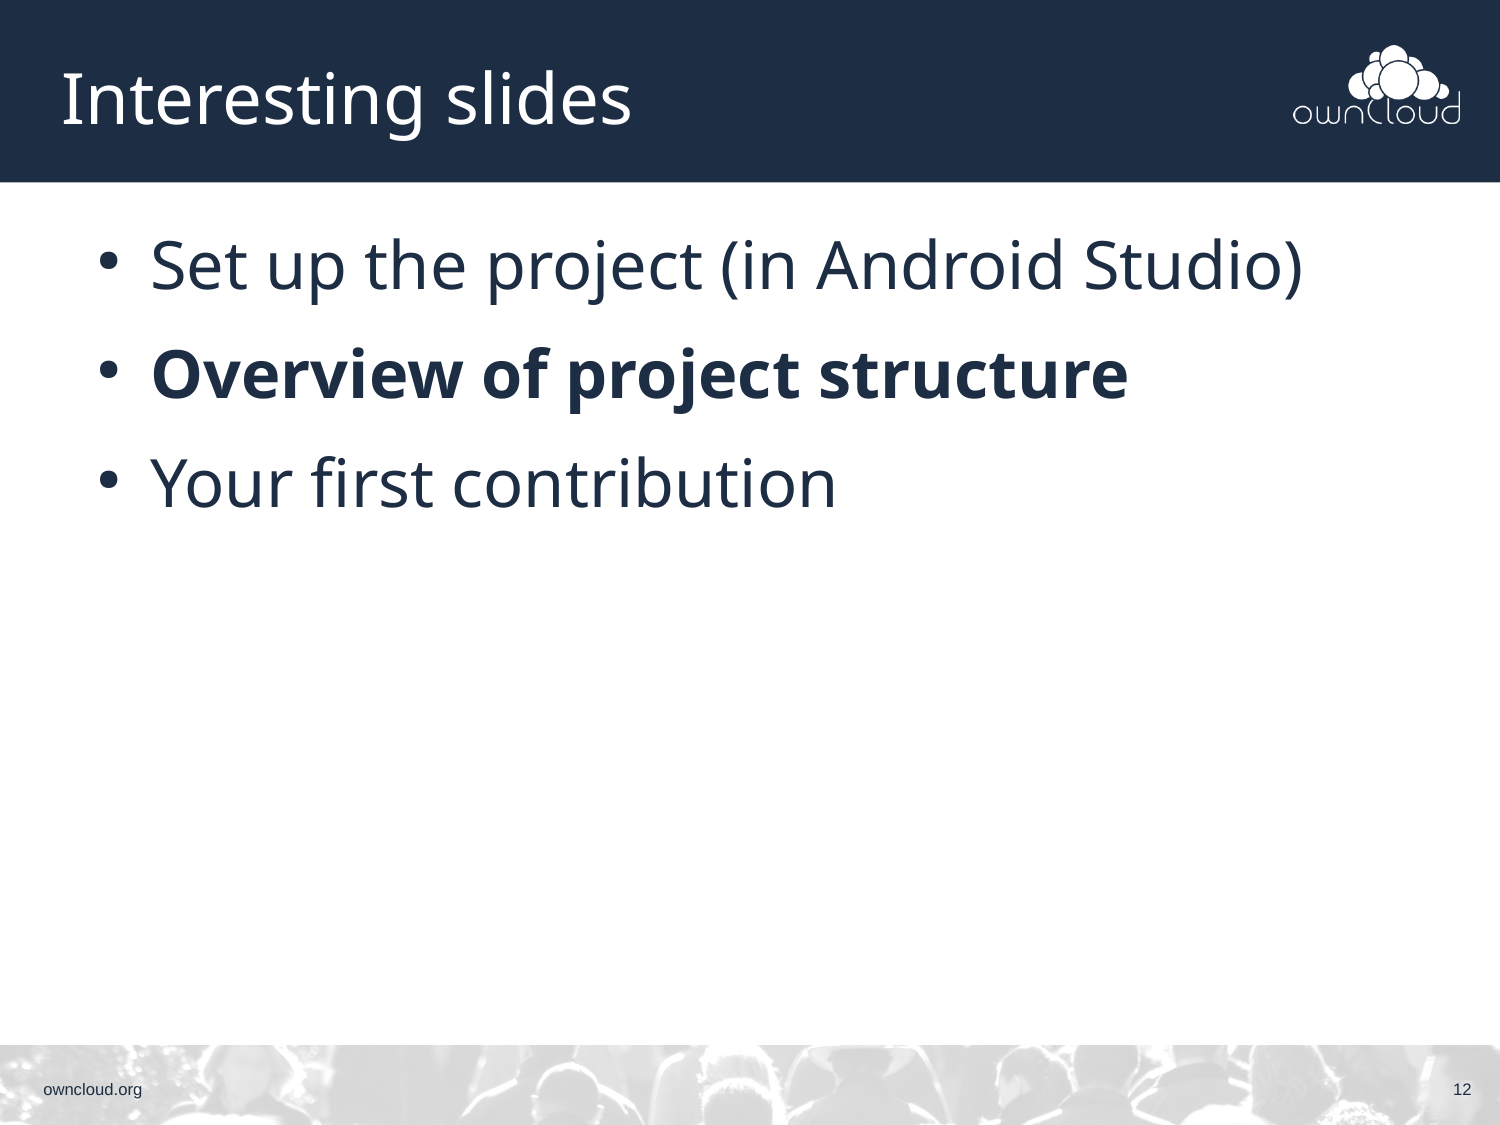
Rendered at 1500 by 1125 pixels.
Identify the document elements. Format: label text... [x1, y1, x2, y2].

picture [0, 1045, 1500, 1125]
list Set up the project (in Android Studio) Overview of project structure Your first contribution [46, 214, 1465, 1026]
picture [1293, 45, 1460, 124]
title Interesting slides [46, 5, 1258, 187]
